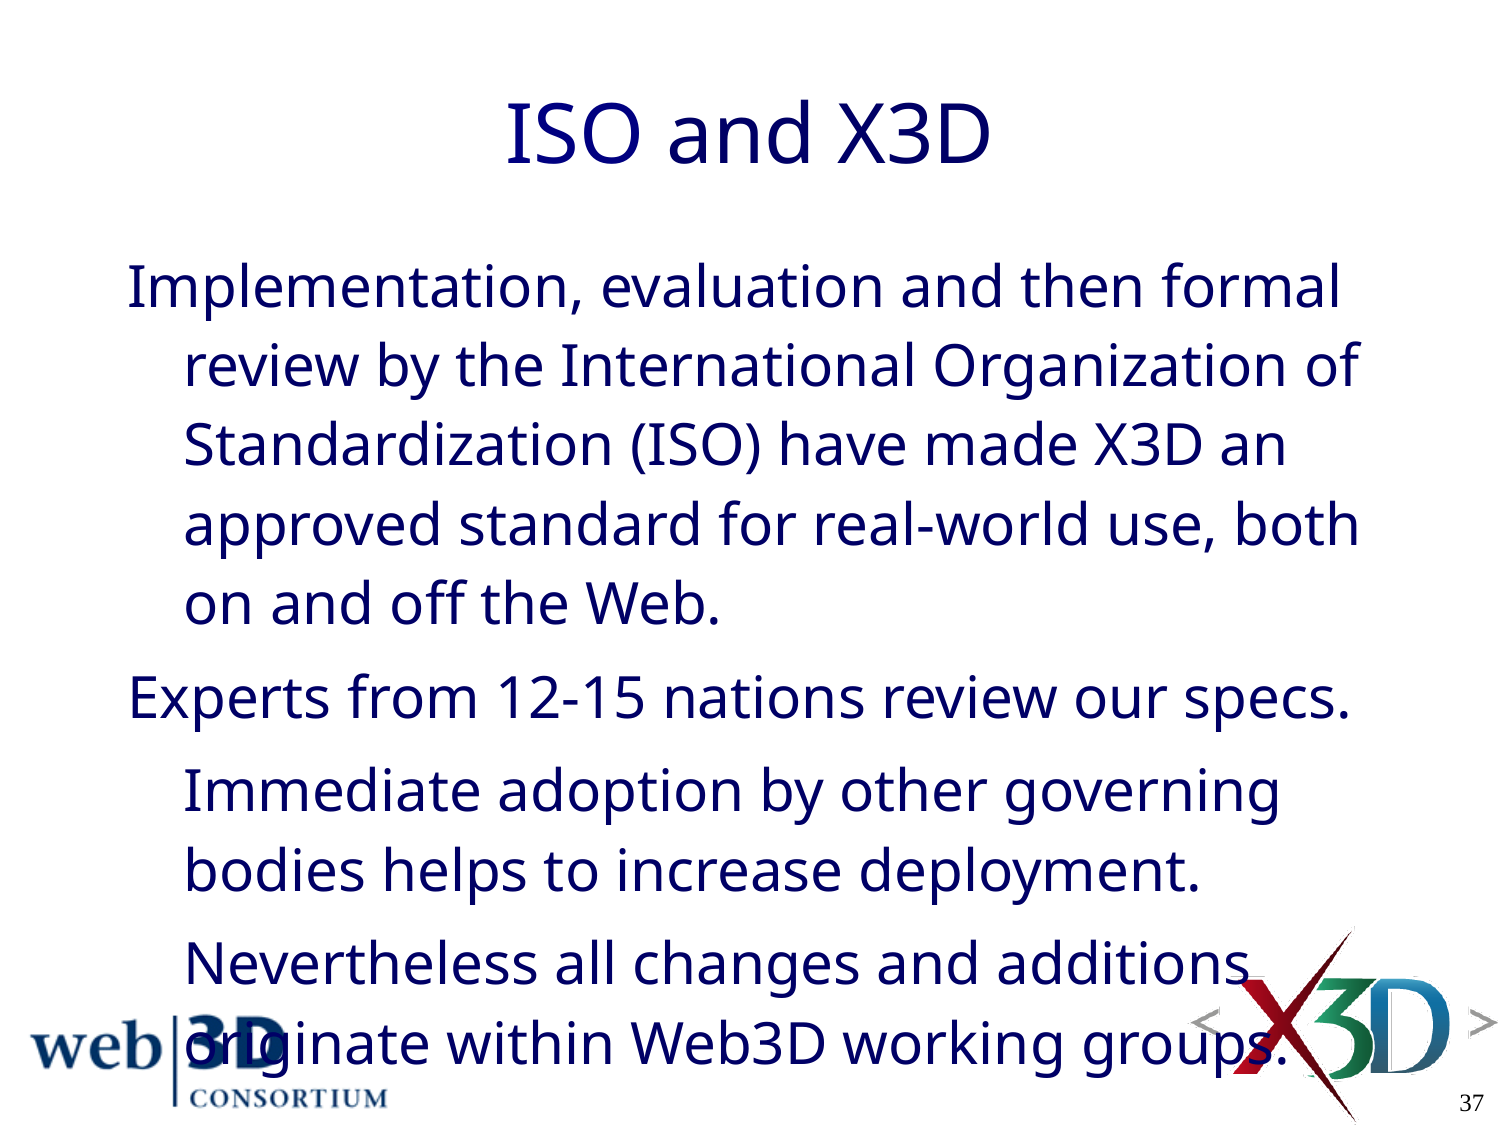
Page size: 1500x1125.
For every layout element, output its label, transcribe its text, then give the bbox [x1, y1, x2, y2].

picture [1187, 926, 1500, 1125]
list Implementation, evaluation and then formal review by the International Organization of Standardization (ISO) have made X3D an approved standard for real-world use, both on and off the Web. Experts from 12-15 nations review our specs. Immediate adoption by other governing bodies helps to increase deployment. Nevertheless all changes and additions originate within Web3D working groups. [112, 237, 1388, 1016]
title ISO and X3D [112, 29, 1388, 233]
picture [12, 998, 413, 1118]
picture [407, 1037, 413, 1045]
picture [407, 1049, 413, 1060]
